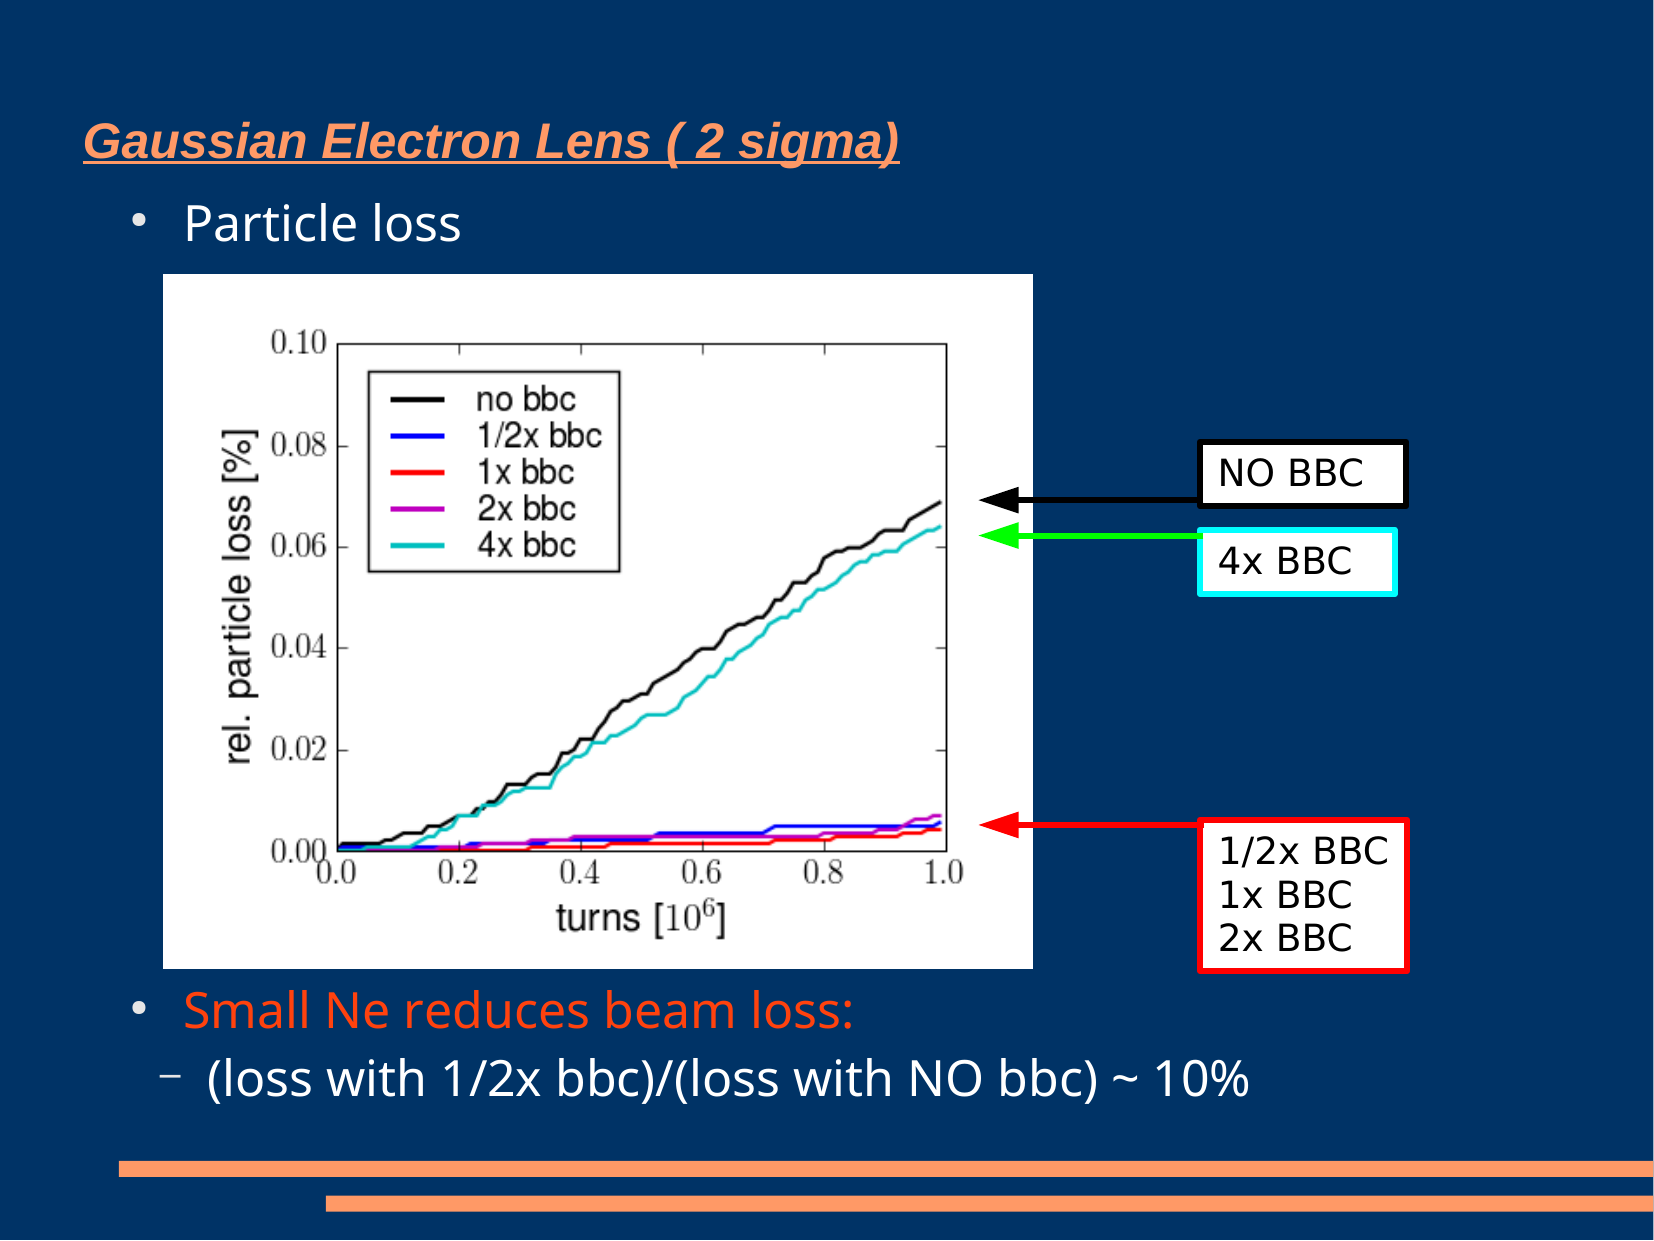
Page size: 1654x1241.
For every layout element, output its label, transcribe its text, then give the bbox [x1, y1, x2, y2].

title Gaussian Electron Lens ( 2 sigma) [82, 56, 1571, 226]
text_box NO BBC [1200, 441, 1407, 507]
list Small Ne reduces beam loss: (loss with 1/2x bbc)/(loss with NO bbc) ~ 10% [112, 975, 1524, 1126]
text_box 1/2x BBC 1x BBC 2x BBC [1200, 819, 1408, 972]
picture [163, 274, 1033, 970]
text_box 4x BBC [1200, 529, 1395, 595]
list Particle loss [112, 187, 526, 263]
